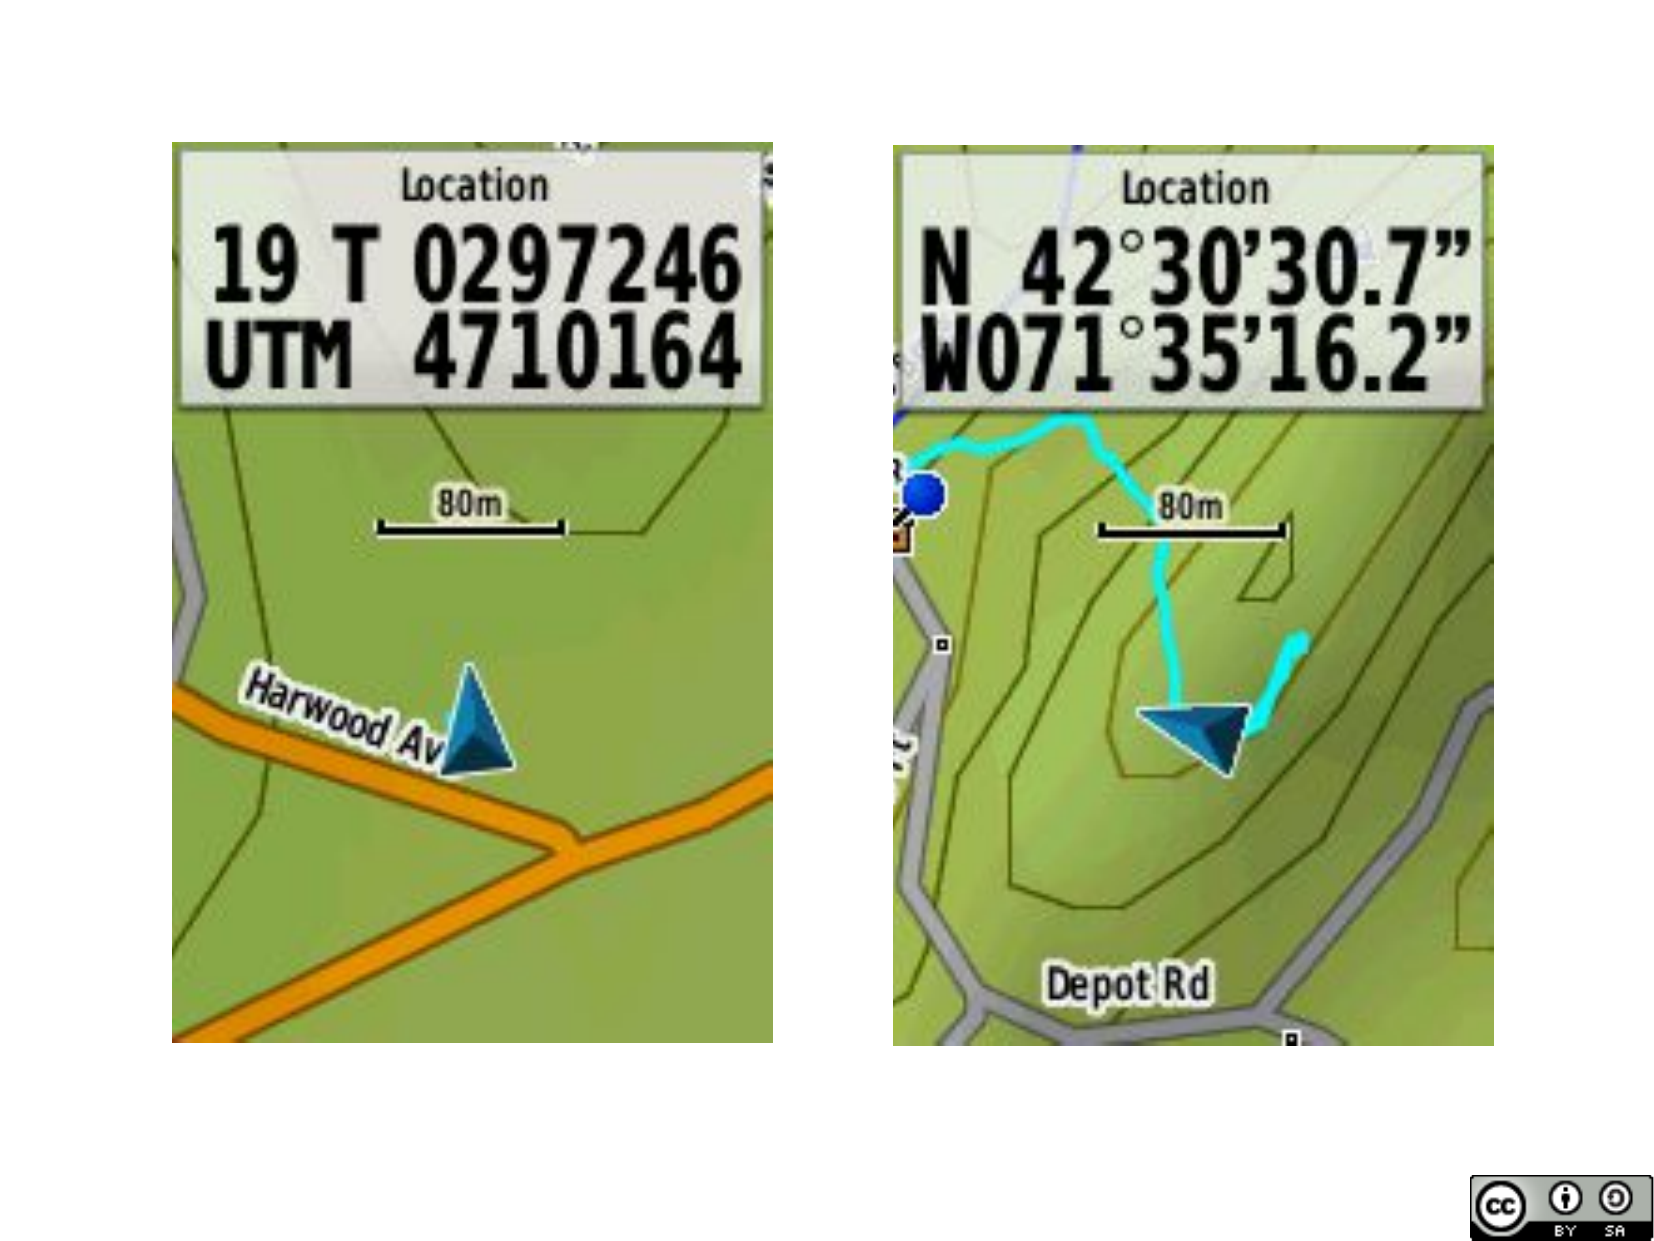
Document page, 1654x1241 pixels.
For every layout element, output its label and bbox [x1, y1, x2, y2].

picture [893, 145, 1494, 1046]
picture [172, 142, 773, 1043]
picture [1470, 1175, 1654, 1241]
